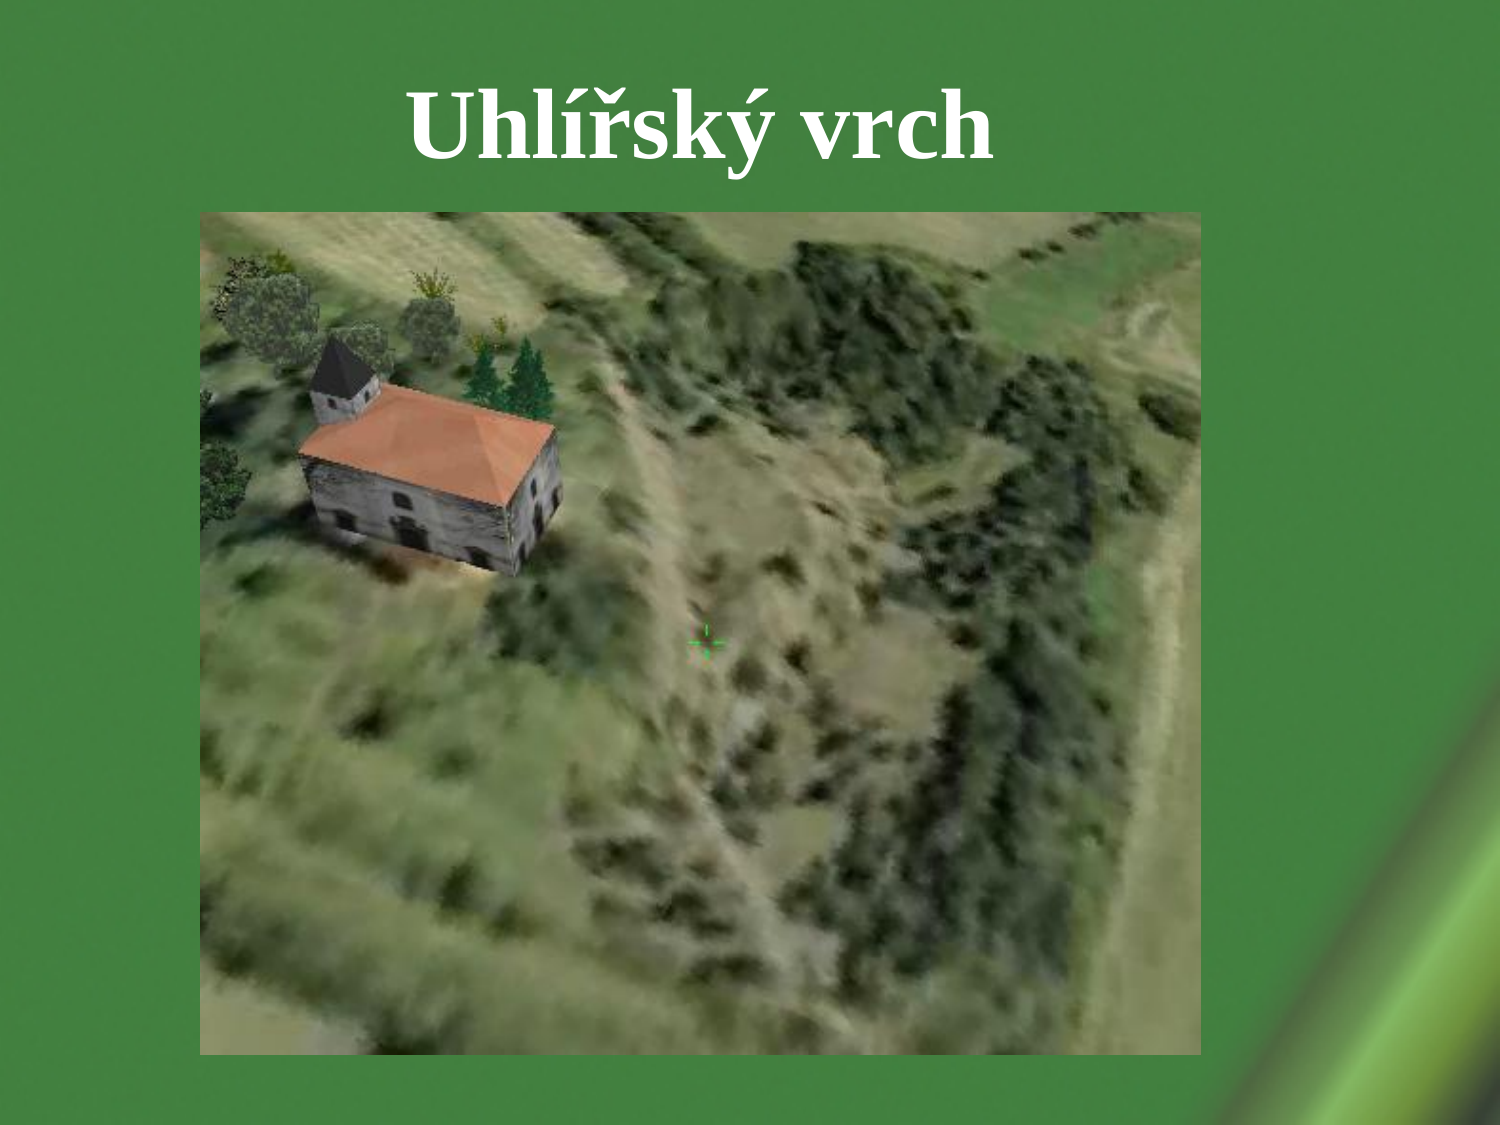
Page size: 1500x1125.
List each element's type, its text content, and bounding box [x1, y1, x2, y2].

picture [0, 0, 1500, 1125]
title Uhlířský vrch [262, 61, 1138, 189]
